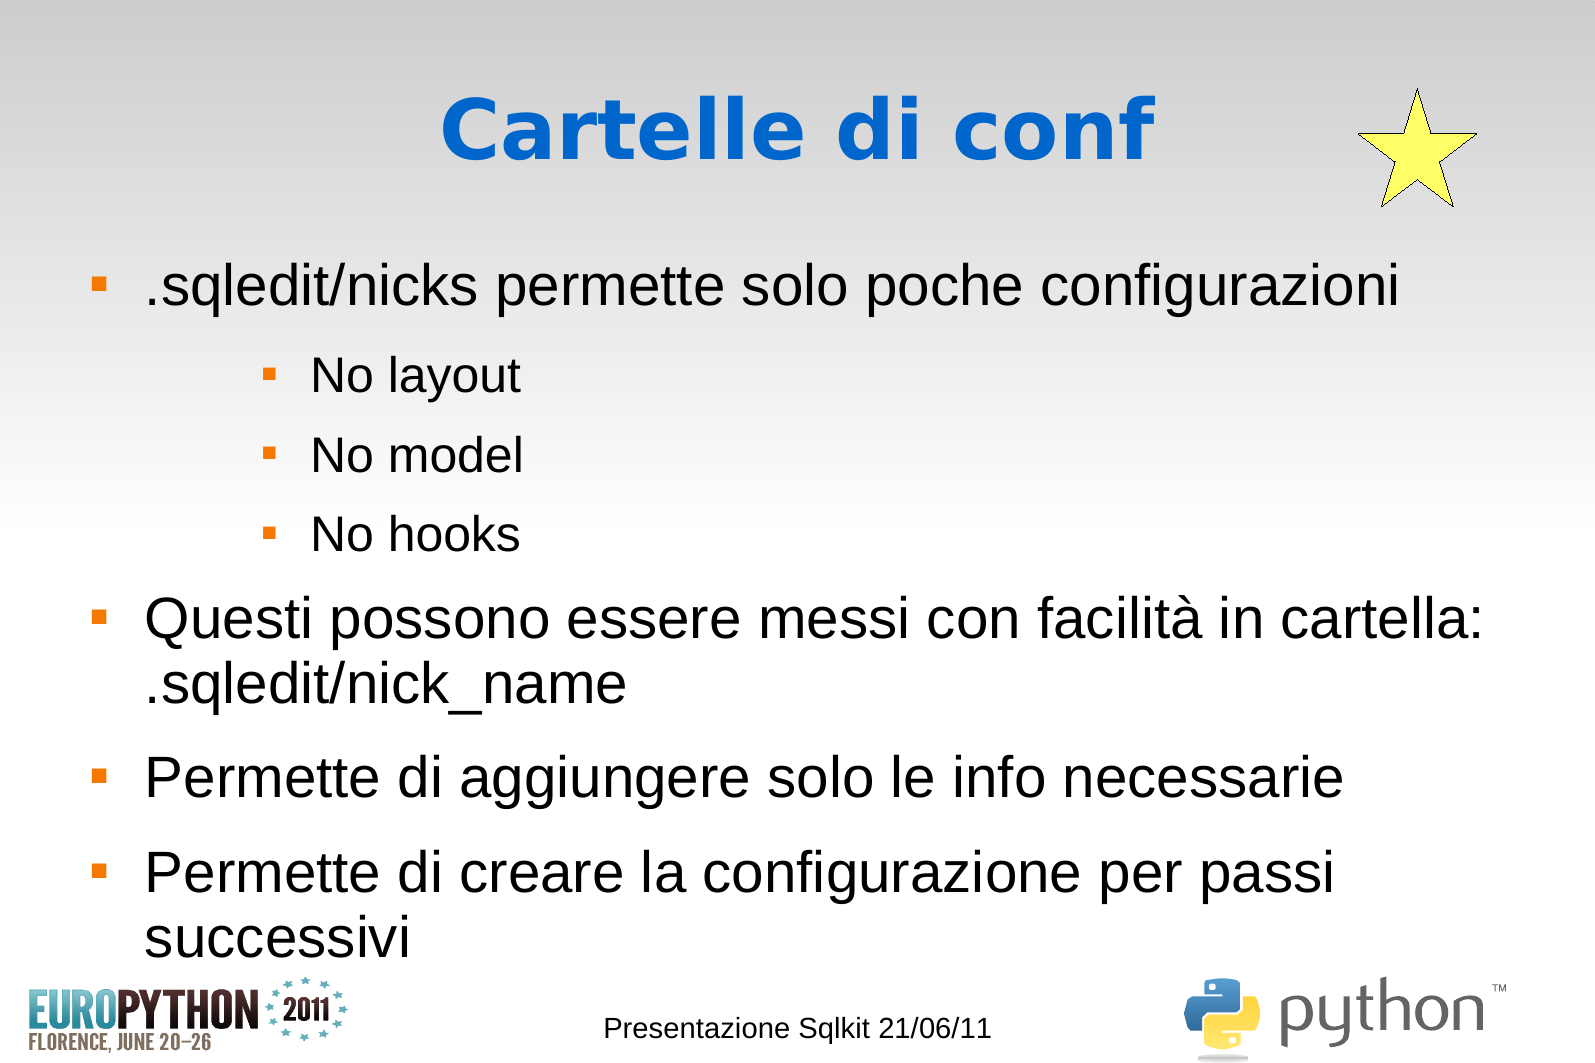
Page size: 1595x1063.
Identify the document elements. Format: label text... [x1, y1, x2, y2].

list .sqledit/nicks permette solo poche configurazioni No layout No model No hooks Questi possono essere messi con facilità in cartella: .sqledit/nick_name Permette di aggiungere solo le info necessarie Permette di creare la configurazione per passi successivi [74, 253, 1510, 1063]
text_box [1358, 88, 1477, 207]
picture [29, 974, 74, 1058]
title Cartelle di conf [79, 42, 1515, 220]
